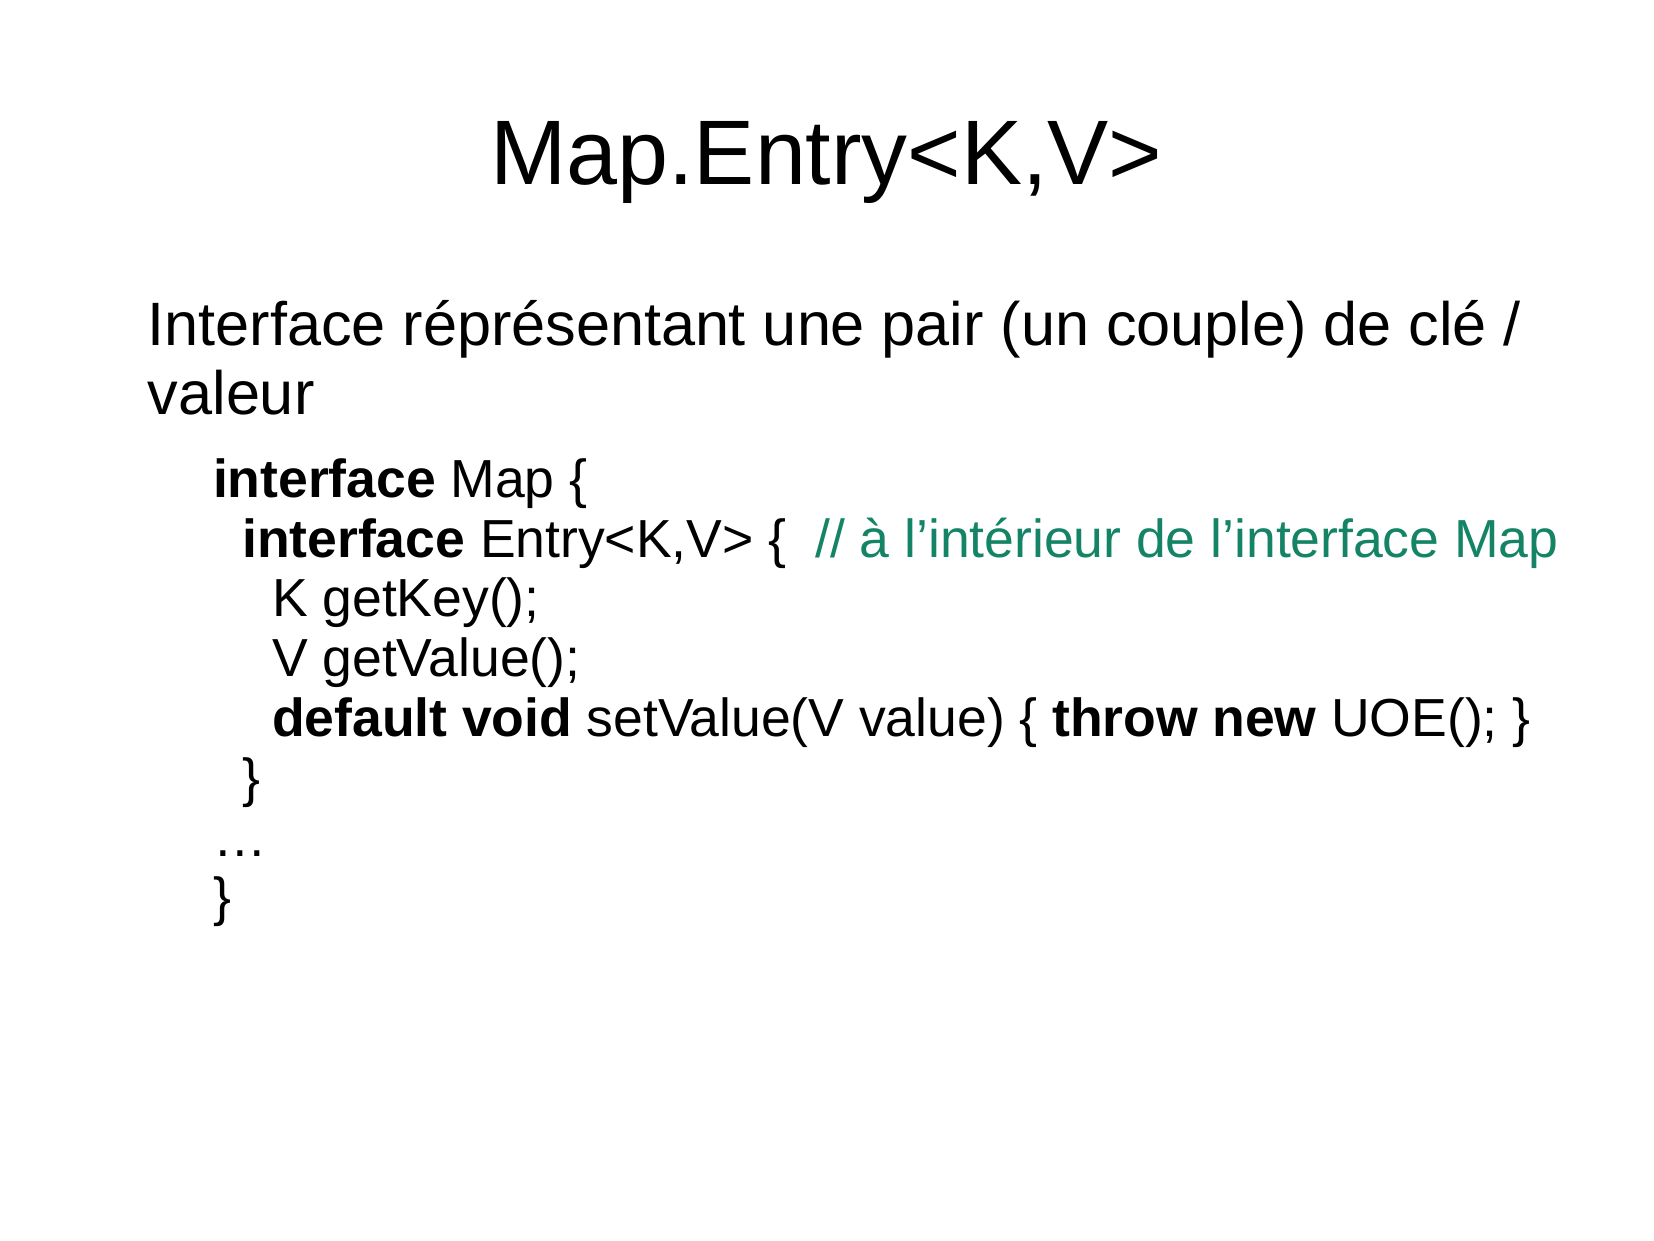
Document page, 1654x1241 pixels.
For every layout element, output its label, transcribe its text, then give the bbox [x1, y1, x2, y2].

title Map.Entry<K,V> [82, 49, 1571, 257]
list Interface réprésentant une pair (un couple) de clé / valeur interface Map { interface Entry<K,V> { // à l’intérieur de l’interface Map K getKey(); V getValue(); default void setValue(V value) { throw new UOE(); } } … } [82, 290, 1571, 1010]
